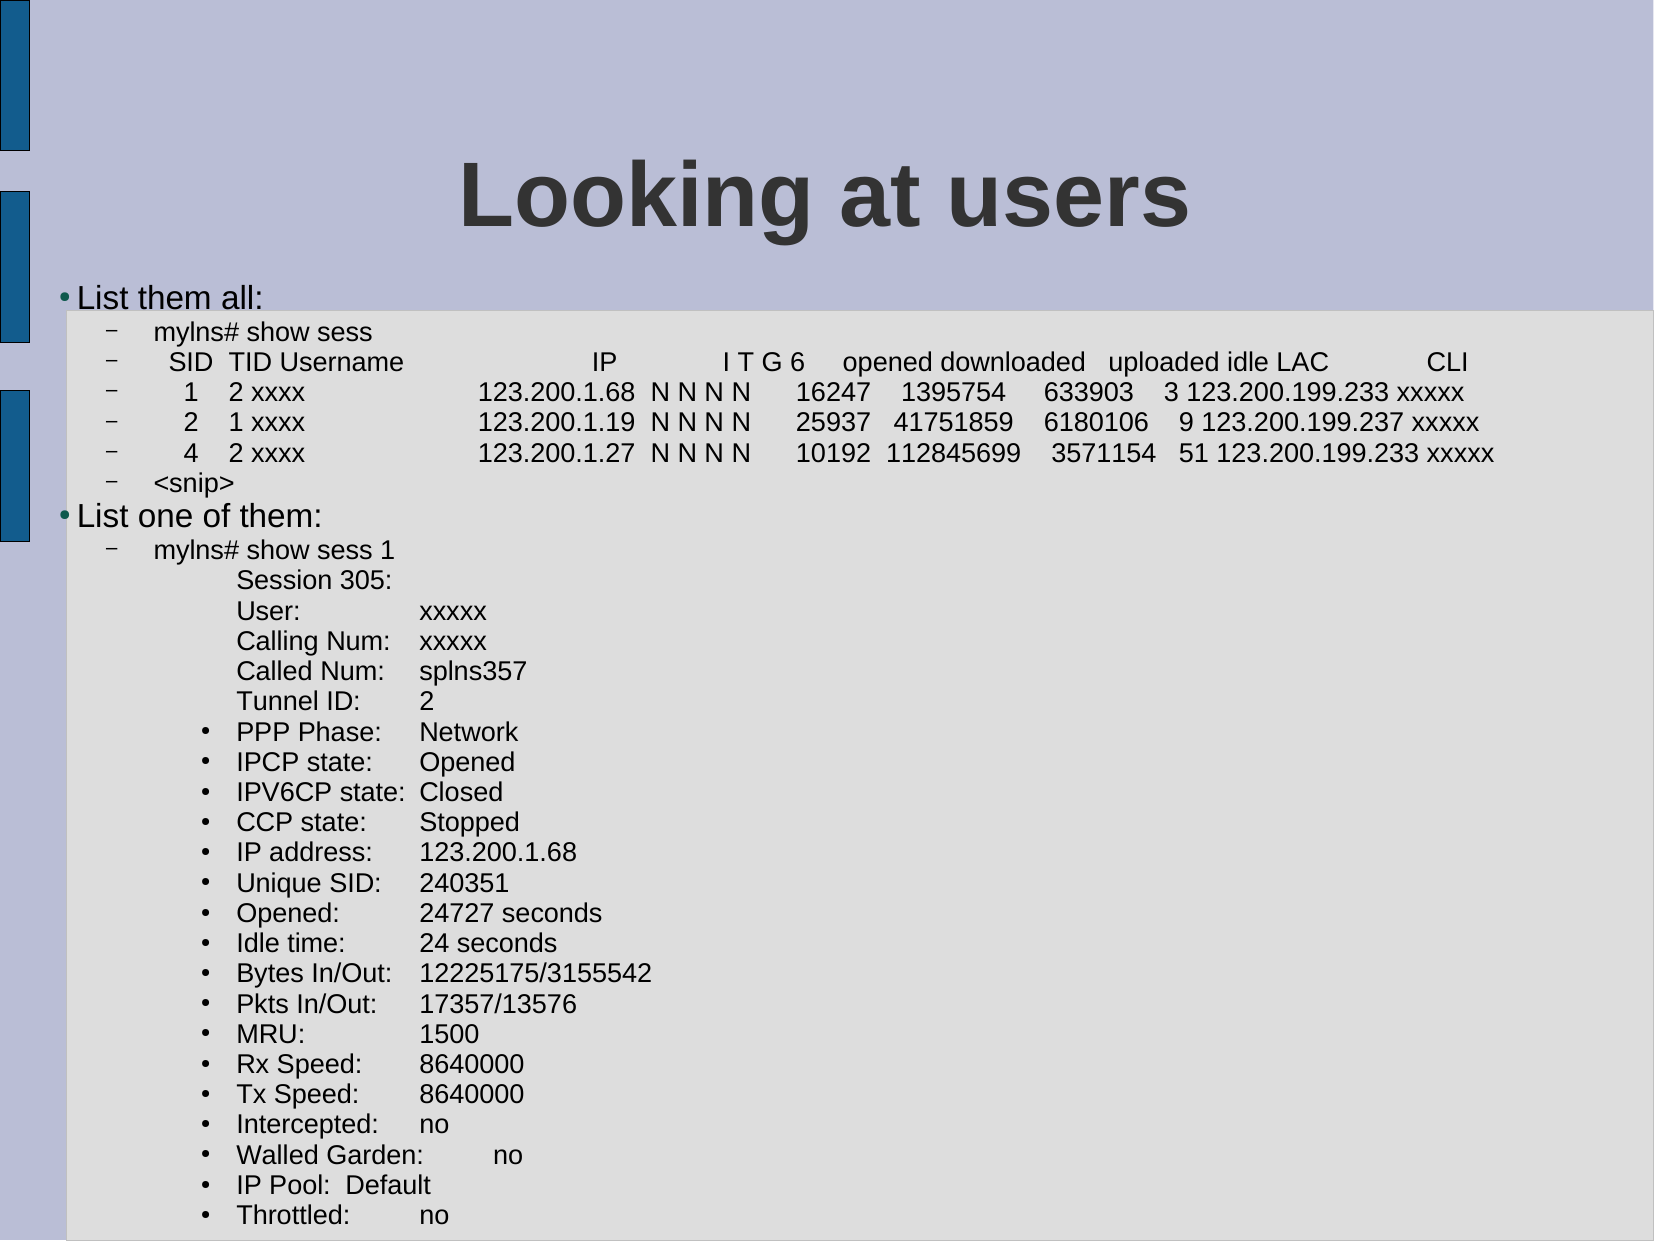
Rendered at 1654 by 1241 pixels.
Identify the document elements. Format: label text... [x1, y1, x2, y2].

title Looking at users [121, 98, 1534, 279]
list List them all: mylns# show sess SID TID Username IP I T G 6 opened downloaded uploaded idle LAC CLI 1 2 xxxx 123.200.1.68 N N N N 16247 1395754 633903 3 123.200.199.233 xxxxx 2 1 xxxx 123.200.1.19 N N N N 25937 41751859 6180106 9 123.200.199.237 xxxxx 4 2 xxxx 123.200.1.27 N N N N 10192 112845699 3571154 51 123.200.199.233 xxxxx <snip> List one of them: mylns# show sess 1 Session 305: User: xxxxx Calling Num: xxxxx Called Num: splns357 Tunnel ID: 2 PPP Phase: Network IPCP state: Opened IPV6CP state: Closed CCP state: Stopped IP address: 123.200.1.68 Unique SID: 240351 Opened: 24727 seconds Idle time: 24 seconds Bytes In/Out: 12225175/3155542 Pkts In/Out: 17357/13576 MRU: 1500 Rx Speed: 8640000 Tx Speed: 8640000 Intercepted: no Walled Garden: no IP Pool: Default Throttled: no [59, 279, 1625, 1241]
